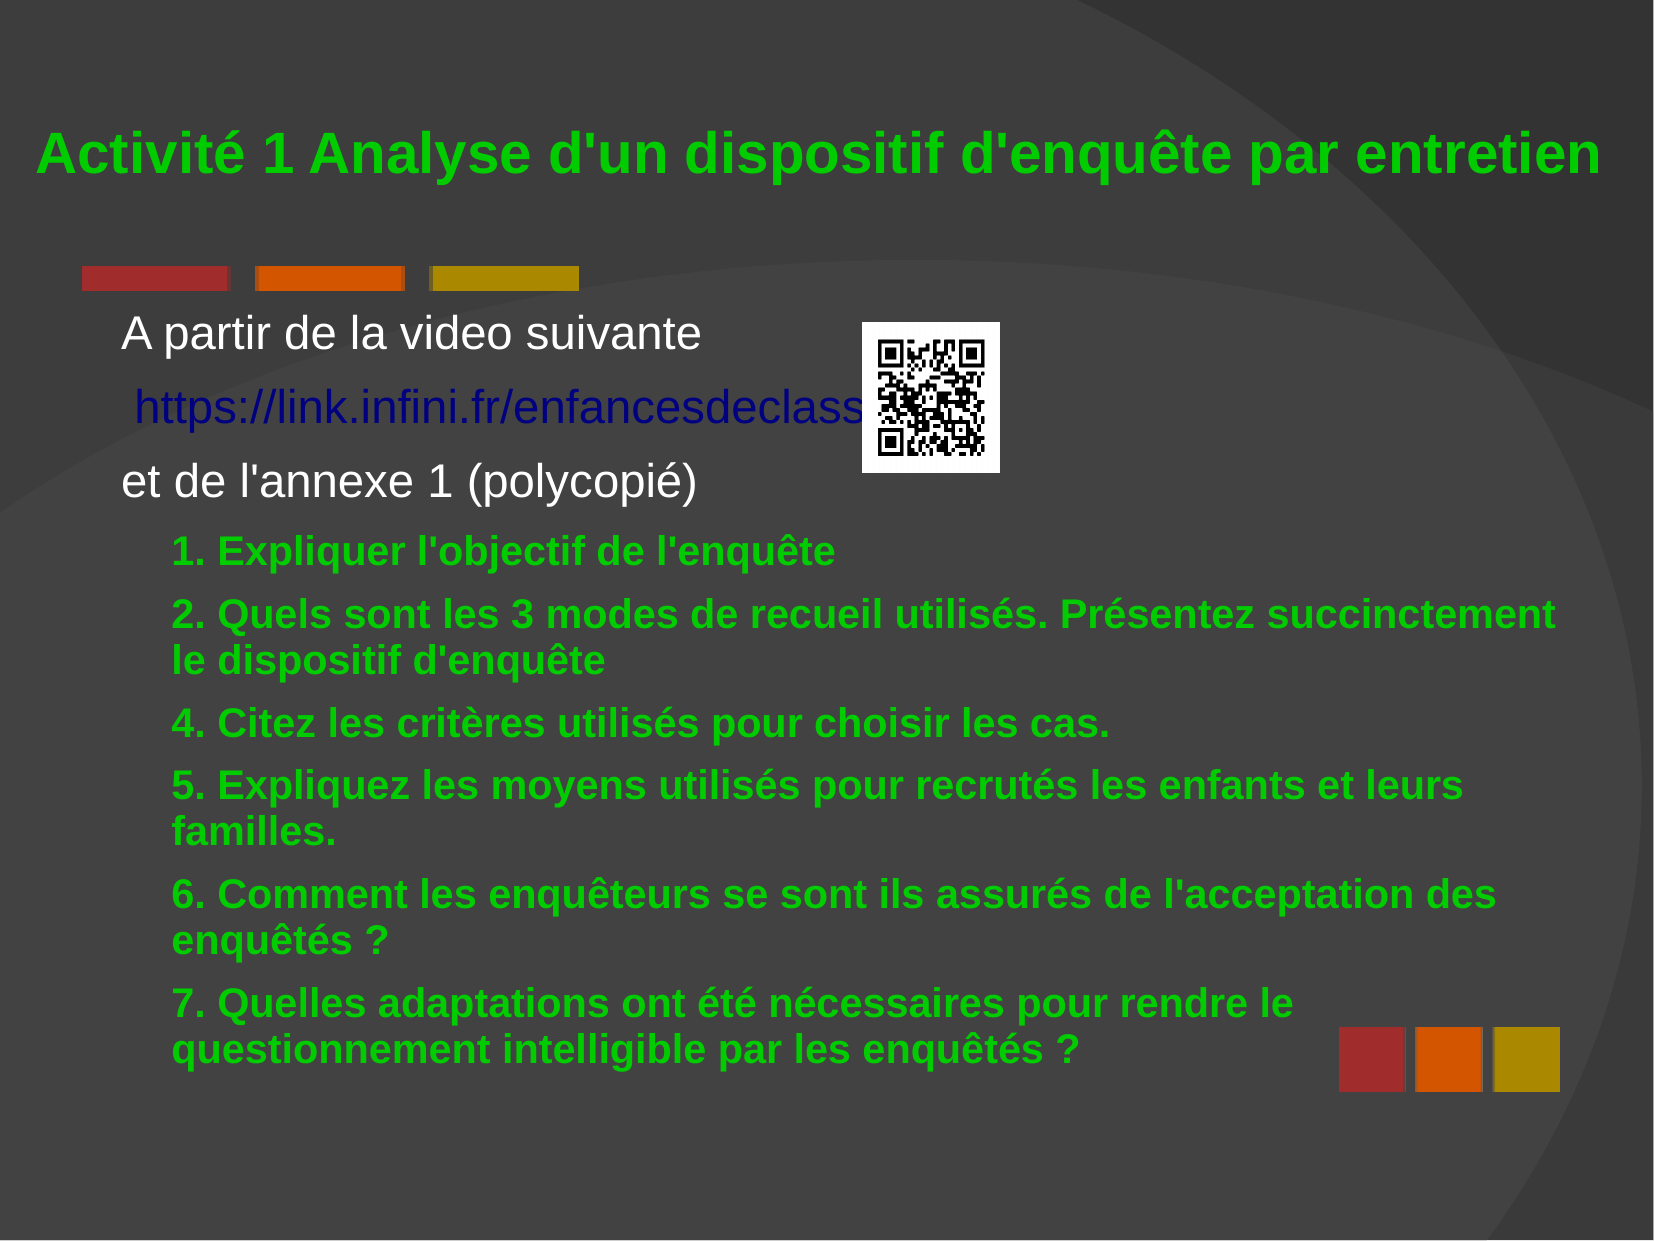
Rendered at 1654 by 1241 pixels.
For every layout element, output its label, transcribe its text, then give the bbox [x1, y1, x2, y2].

picture [862, 322, 1000, 473]
list A partir de la video suivante https://link.infini.fr/enfancesdeclasse et de l'annexe 1 (polycopié) 1. Expliquer l'objectif de l'enquête 2. Quels sont les 3 modes de recueil utilisés. Présentez succinctement le dispositif d'enquête 4. Citez les critères utilisés pour choisir les cas. 5. Expliquez les moyens utilisés pour recrutés les enfants et leurs familles. 6. Comment les enquêteurs se sont ils assurés de l'acceptation des enquêtés ? 7. Quelles adaptations ont été nécessaires pour rendre le questionnement intelligible par les enquêtés ? [70, 307, 1559, 1075]
title Activité 1 Analyse d'un dispositif d'enquête par entretien [35, 49, 1607, 257]
picture [1339, 1027, 1560, 1092]
picture [82, 266, 579, 291]
